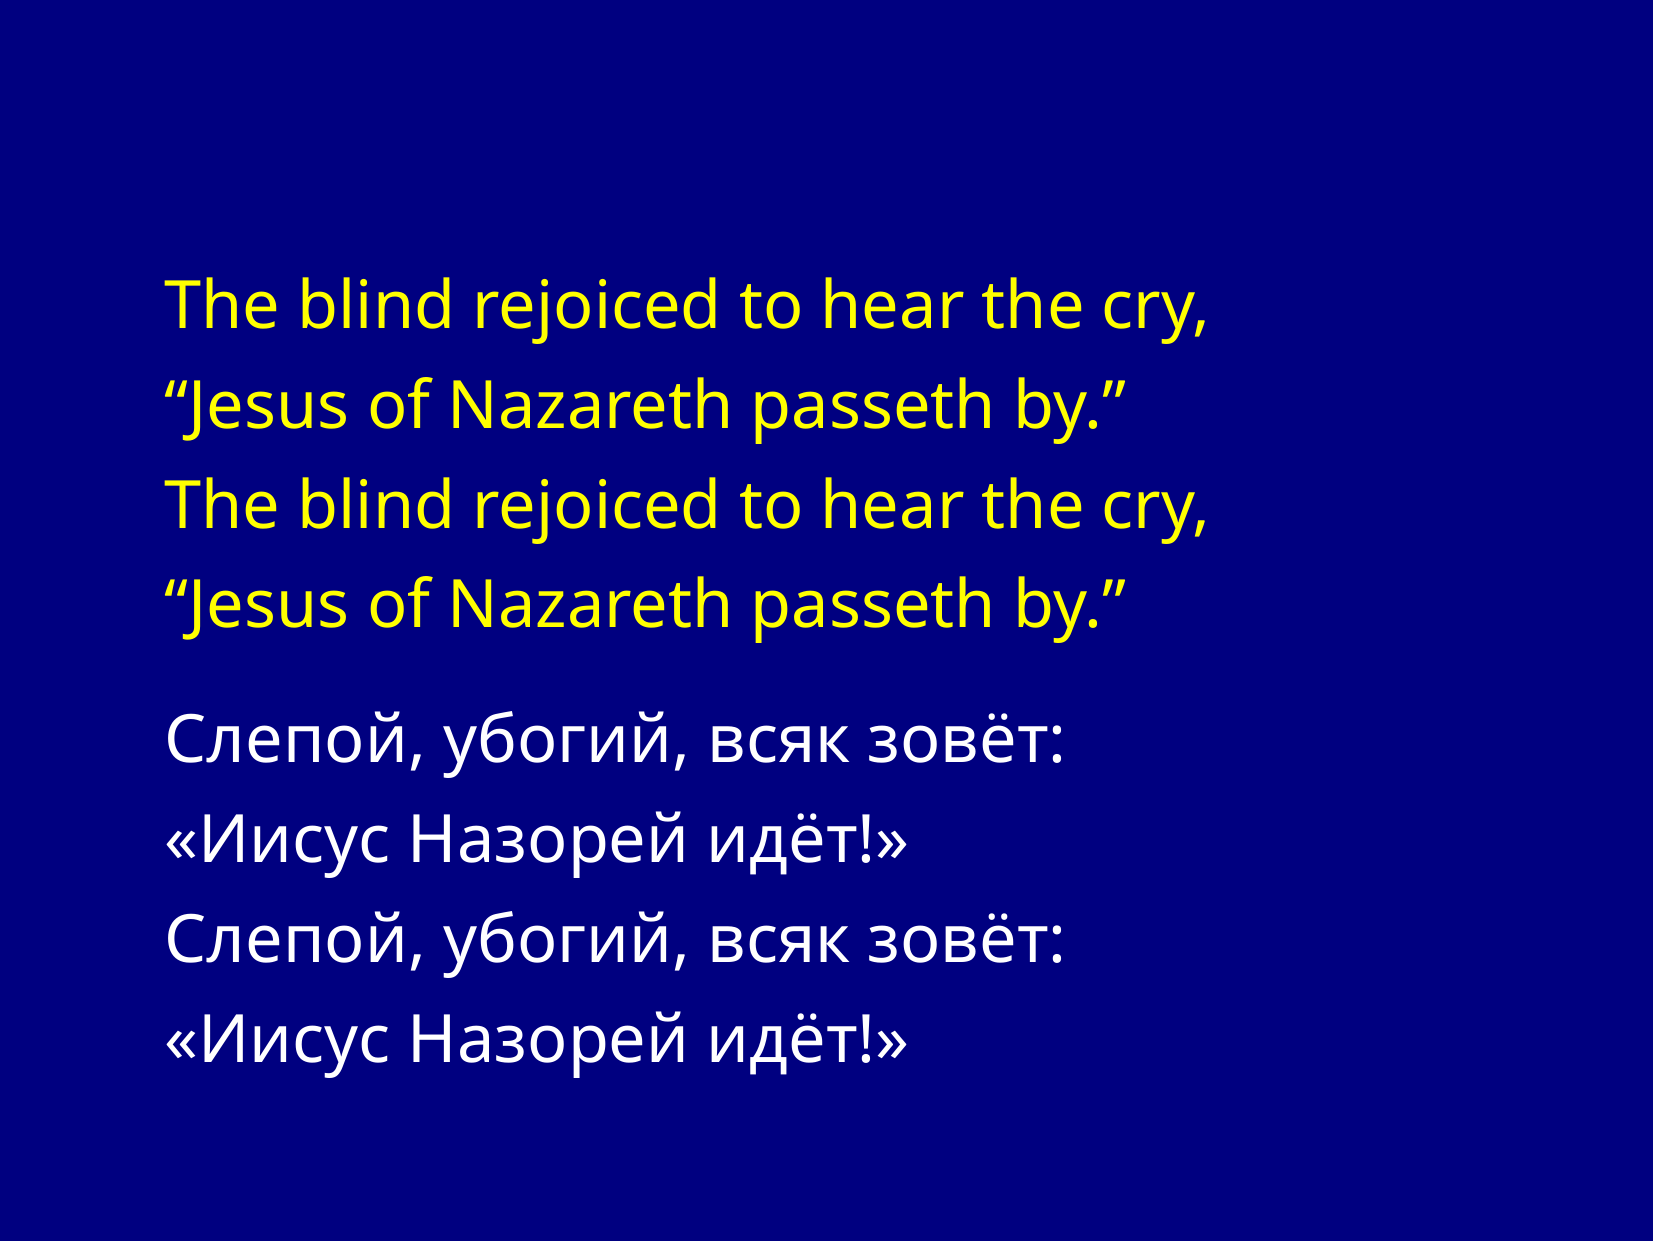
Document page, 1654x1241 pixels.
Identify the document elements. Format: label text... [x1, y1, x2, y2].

text_box The blind rejoiced to hear the cry, “Jesus of Nazareth passeth by.” The blind rejoiced to hear the cry, “Jesus of Nazareth passeth by.” [37, 150, 1653, 713]
text_box Слепой, убогий, всяк зовёт: «Иисус Назорей идёт!» Слепой, убогий, всяк зовёт: «Иисус Назорей идёт!» [37, 675, 1576, 1163]
